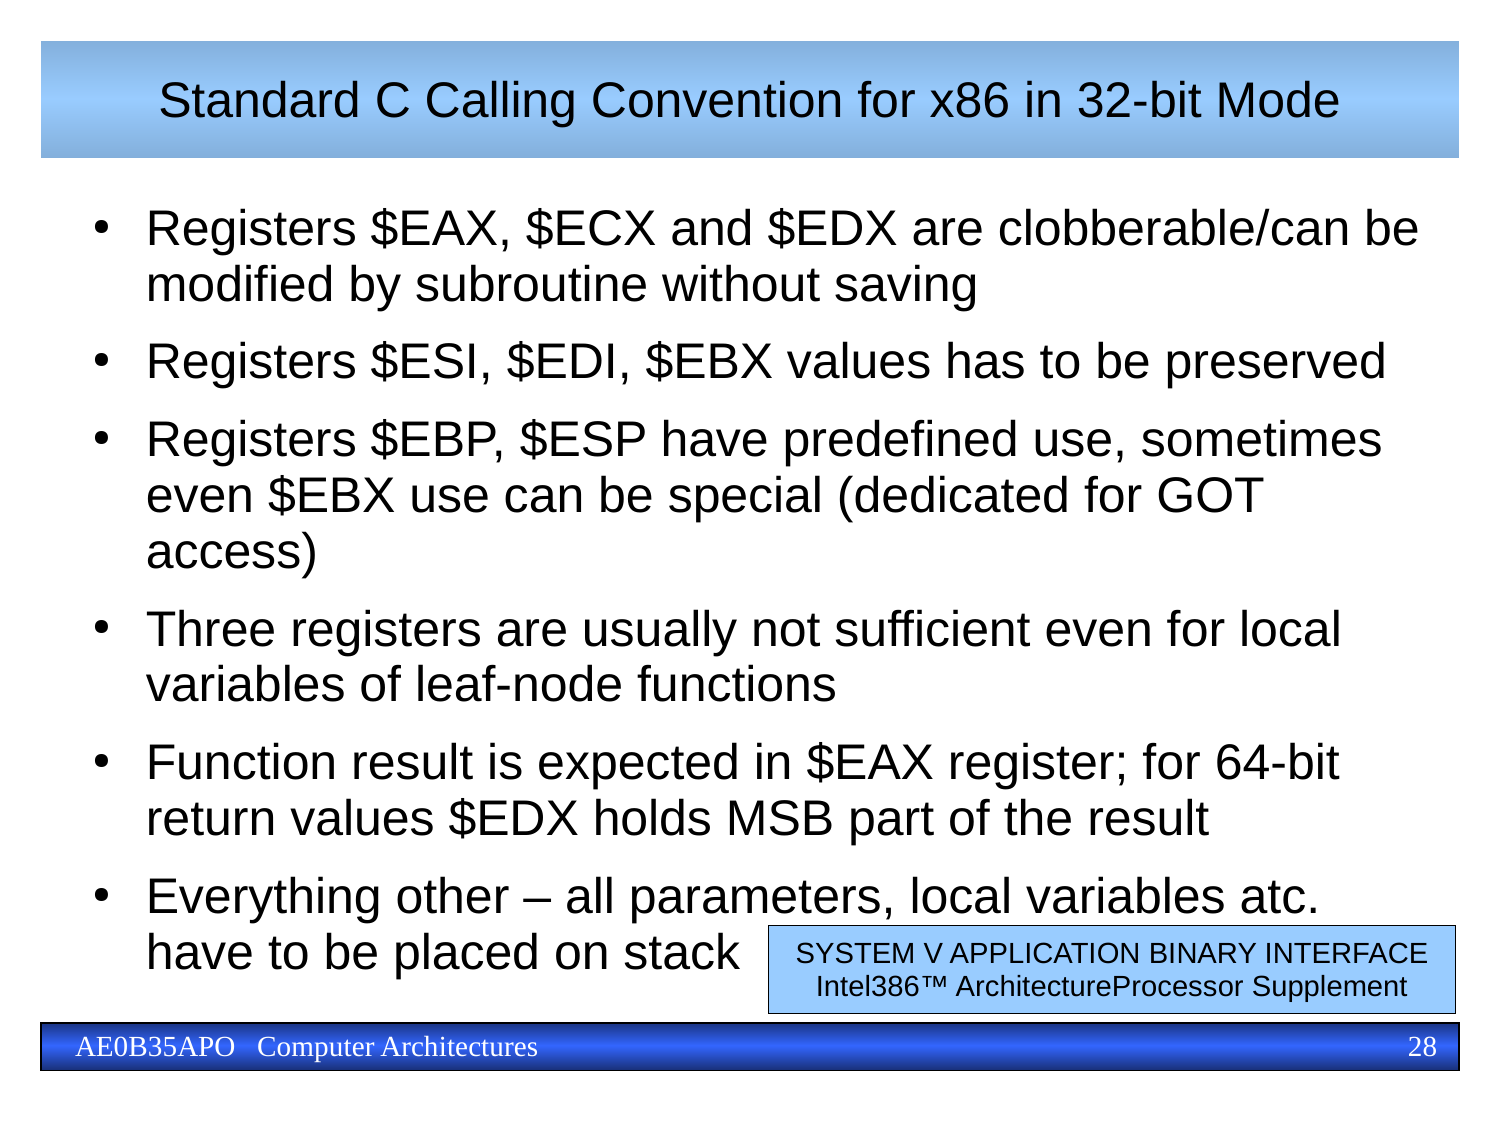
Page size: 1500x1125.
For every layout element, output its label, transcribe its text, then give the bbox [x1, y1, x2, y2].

list Registers $EAX, $ECX and $EDX are clobberable/can be modified by subroutine without saving Registers $ESI, $EDI, $EBX values has to be preserved Registers $EBP, $ESP have predefined use, sometimes even $EBX use can be special (dedicated for GOT access) Three registers are usually not sufficient even for local variables of leaf-node functions Function result is expected in $EAX register; for 64-bit return values $EDX holds MSB part of the result Everything other – all parameters, local variables atc. have to be placed on stack [75, 199, 1425, 1000]
title Standard C Calling Convention for x86 in 32-bit Mode [41, 41, 1459, 158]
text_box SYSTEM V APPLICATION BINARY INTERFACE Intel386™ ArchitectureProcessor Supplement [768, 925, 1456, 1014]
